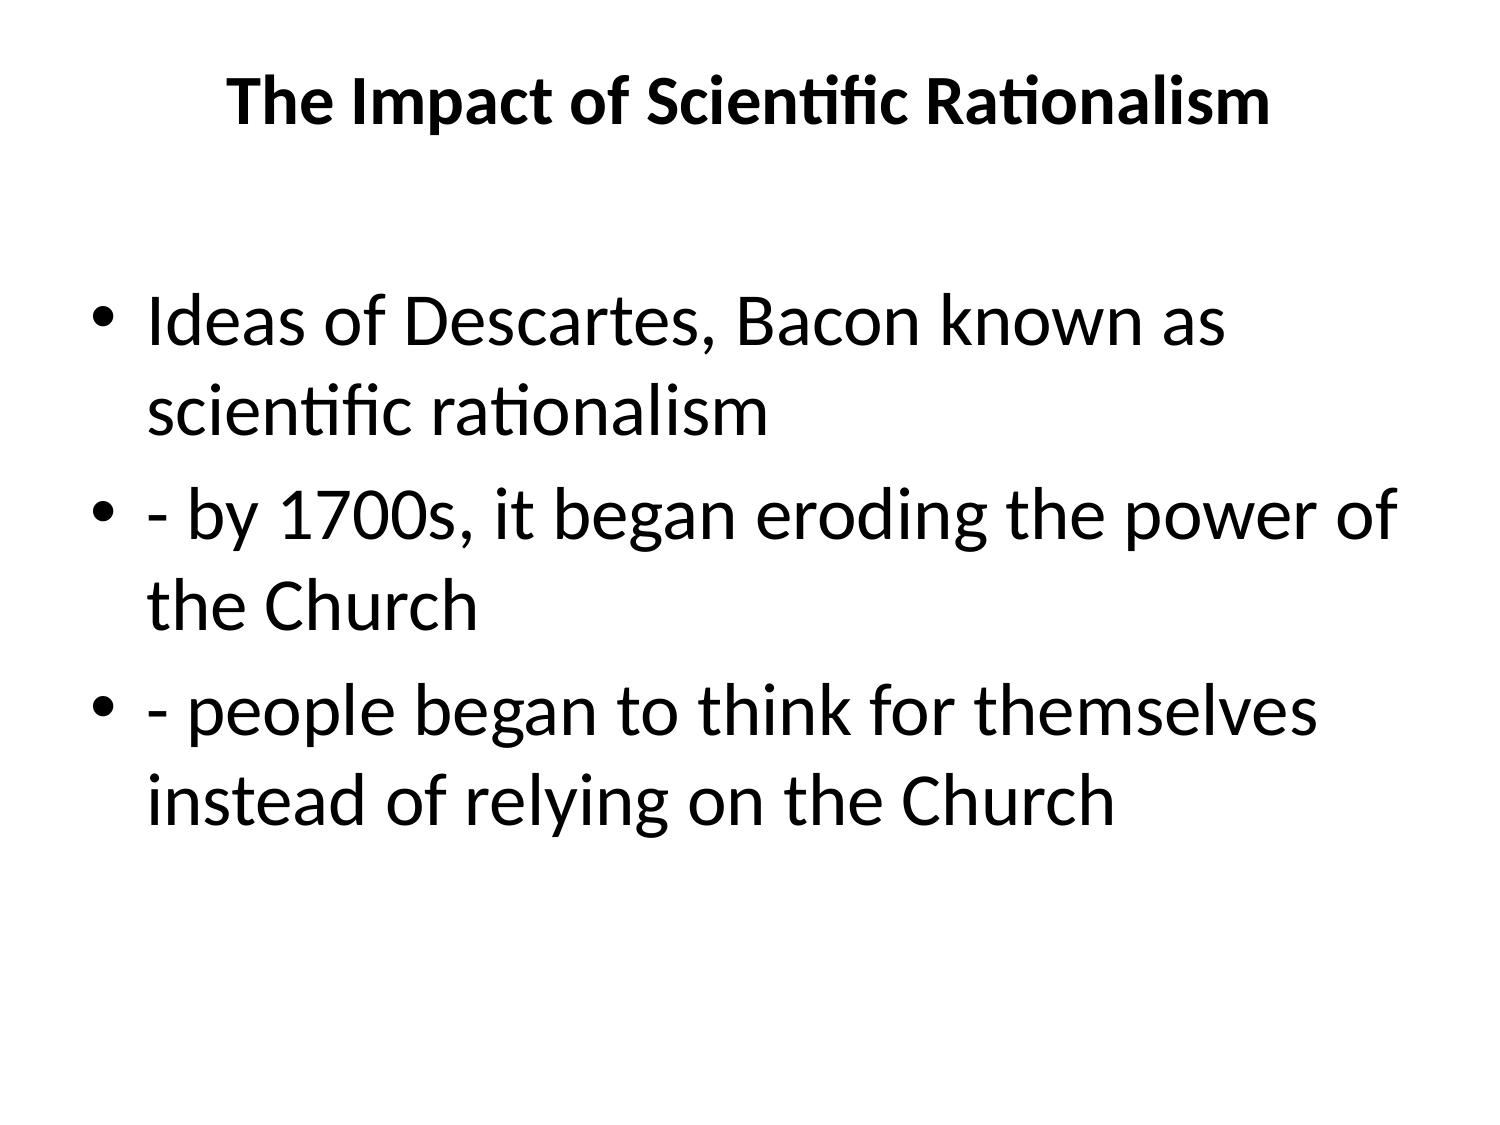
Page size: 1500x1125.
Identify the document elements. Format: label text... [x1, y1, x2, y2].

title The Impact of Scientific Rationalism [75, 45, 1425, 233]
list Ideas of Descartes, Bacon known as scientific rationalism - by 1700s, it began eroding the power of the Church - people began to think for themselves instead of relying on the Church [75, 262, 1425, 1005]
